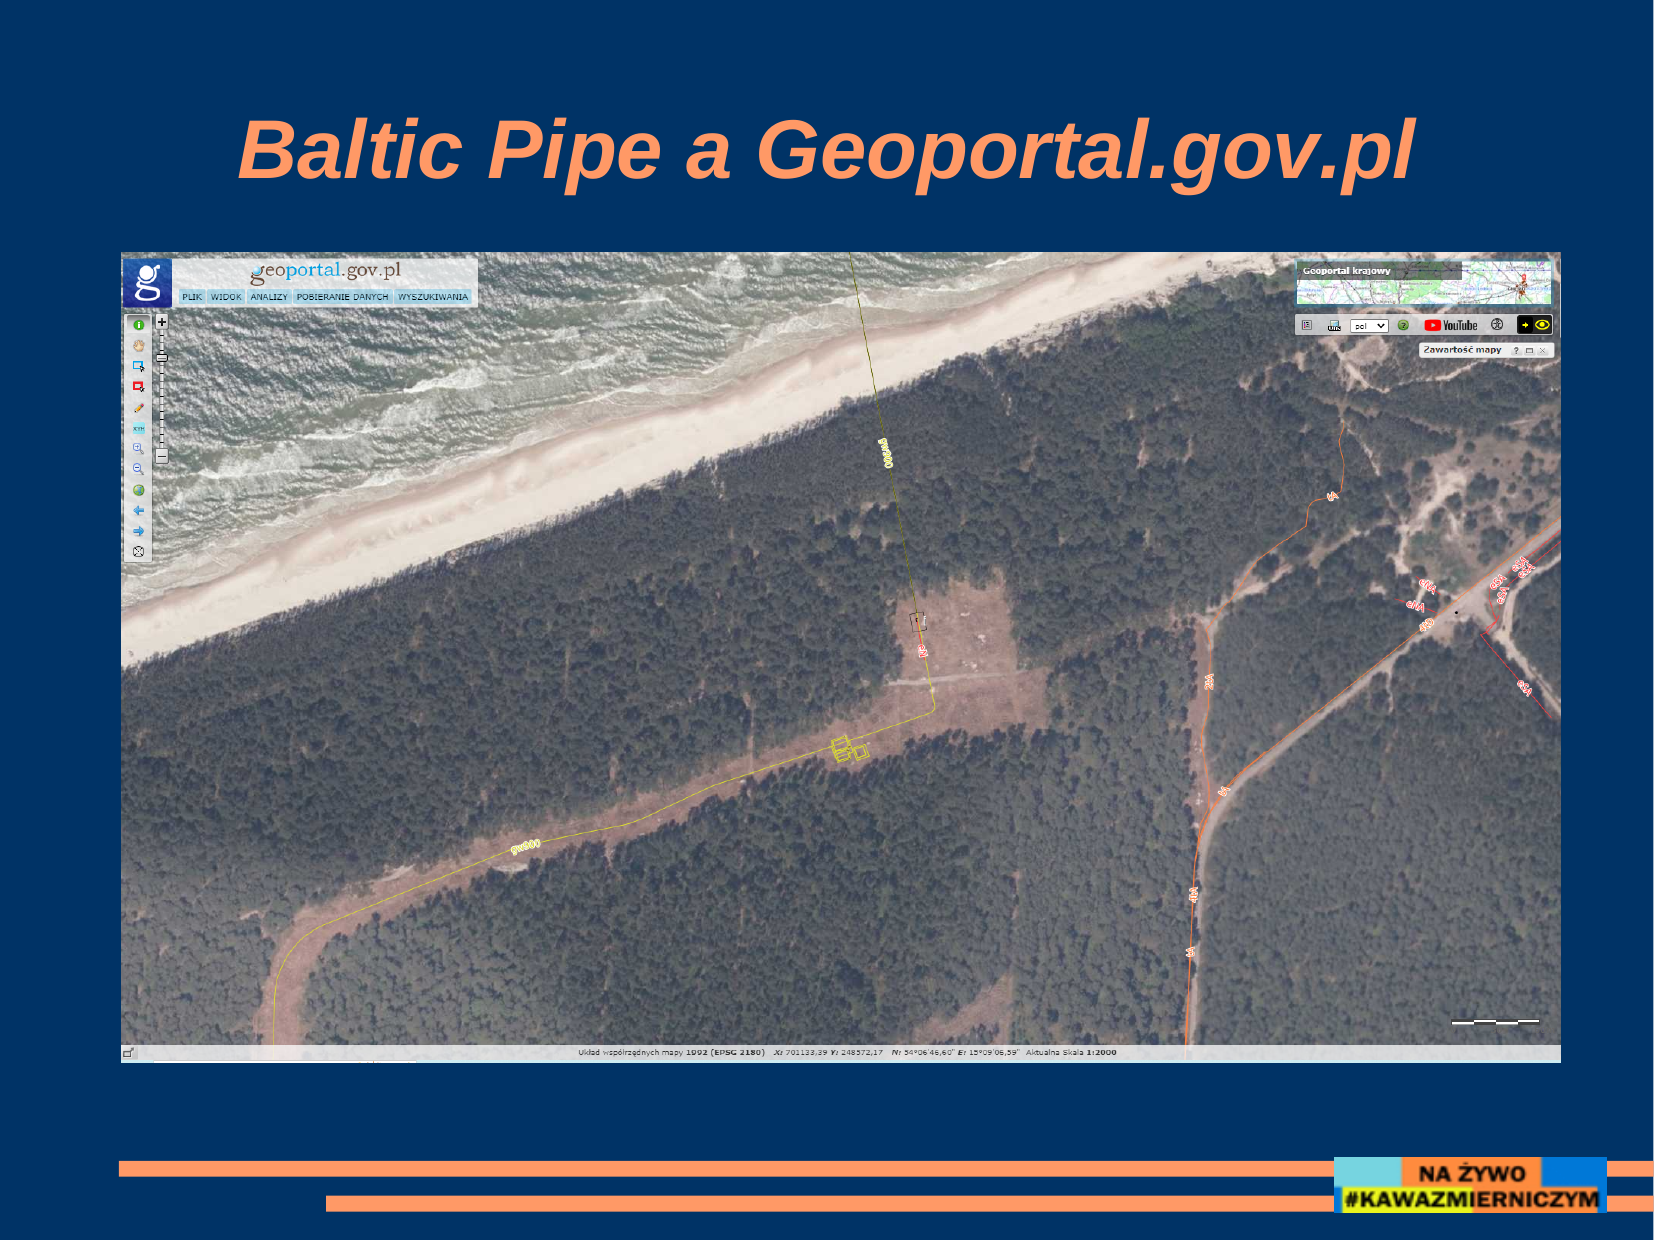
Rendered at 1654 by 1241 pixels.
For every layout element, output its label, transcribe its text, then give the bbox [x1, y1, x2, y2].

picture [121, 252, 1561, 1063]
picture [1334, 1157, 1607, 1213]
title Baltic Pipe a Geoportal.gov.pl [121, 46, 1534, 252]
